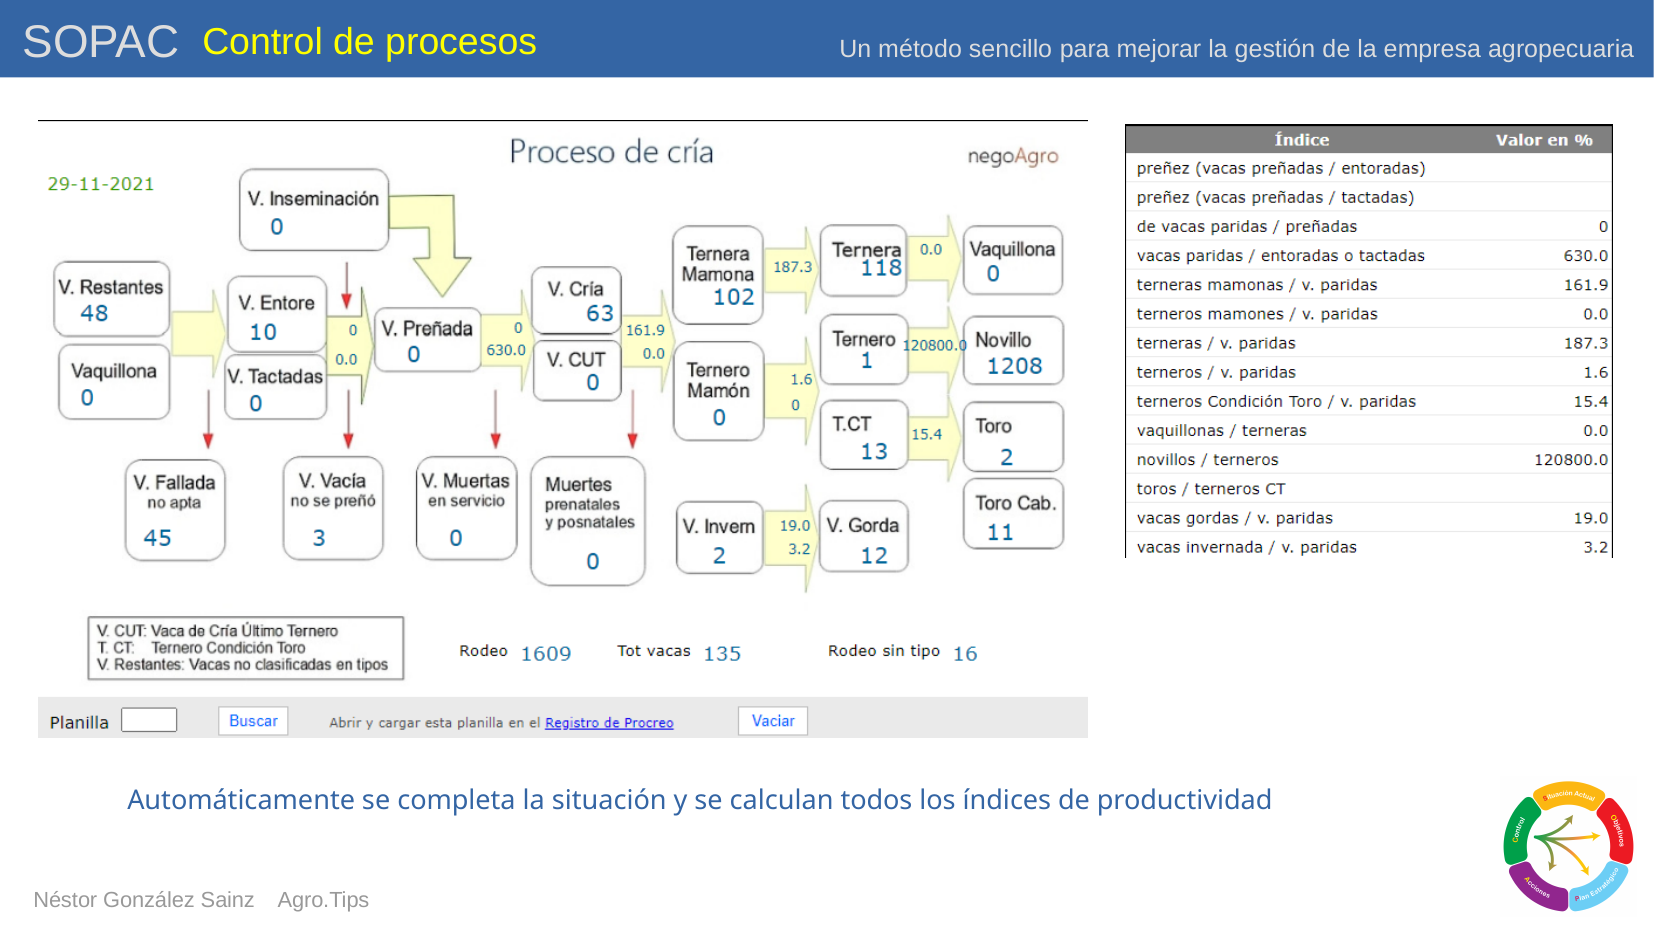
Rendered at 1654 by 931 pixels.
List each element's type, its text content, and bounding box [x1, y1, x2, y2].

picture [38, 120, 1088, 738]
text_box Automáticamente se completa la situación y se calculan todos los índices de productividad [112, 773, 1313, 819]
picture [1125, 124, 1613, 558]
picture [1500, 776, 1637, 917]
text_box Control de procesos [187, 13, 638, 76]
